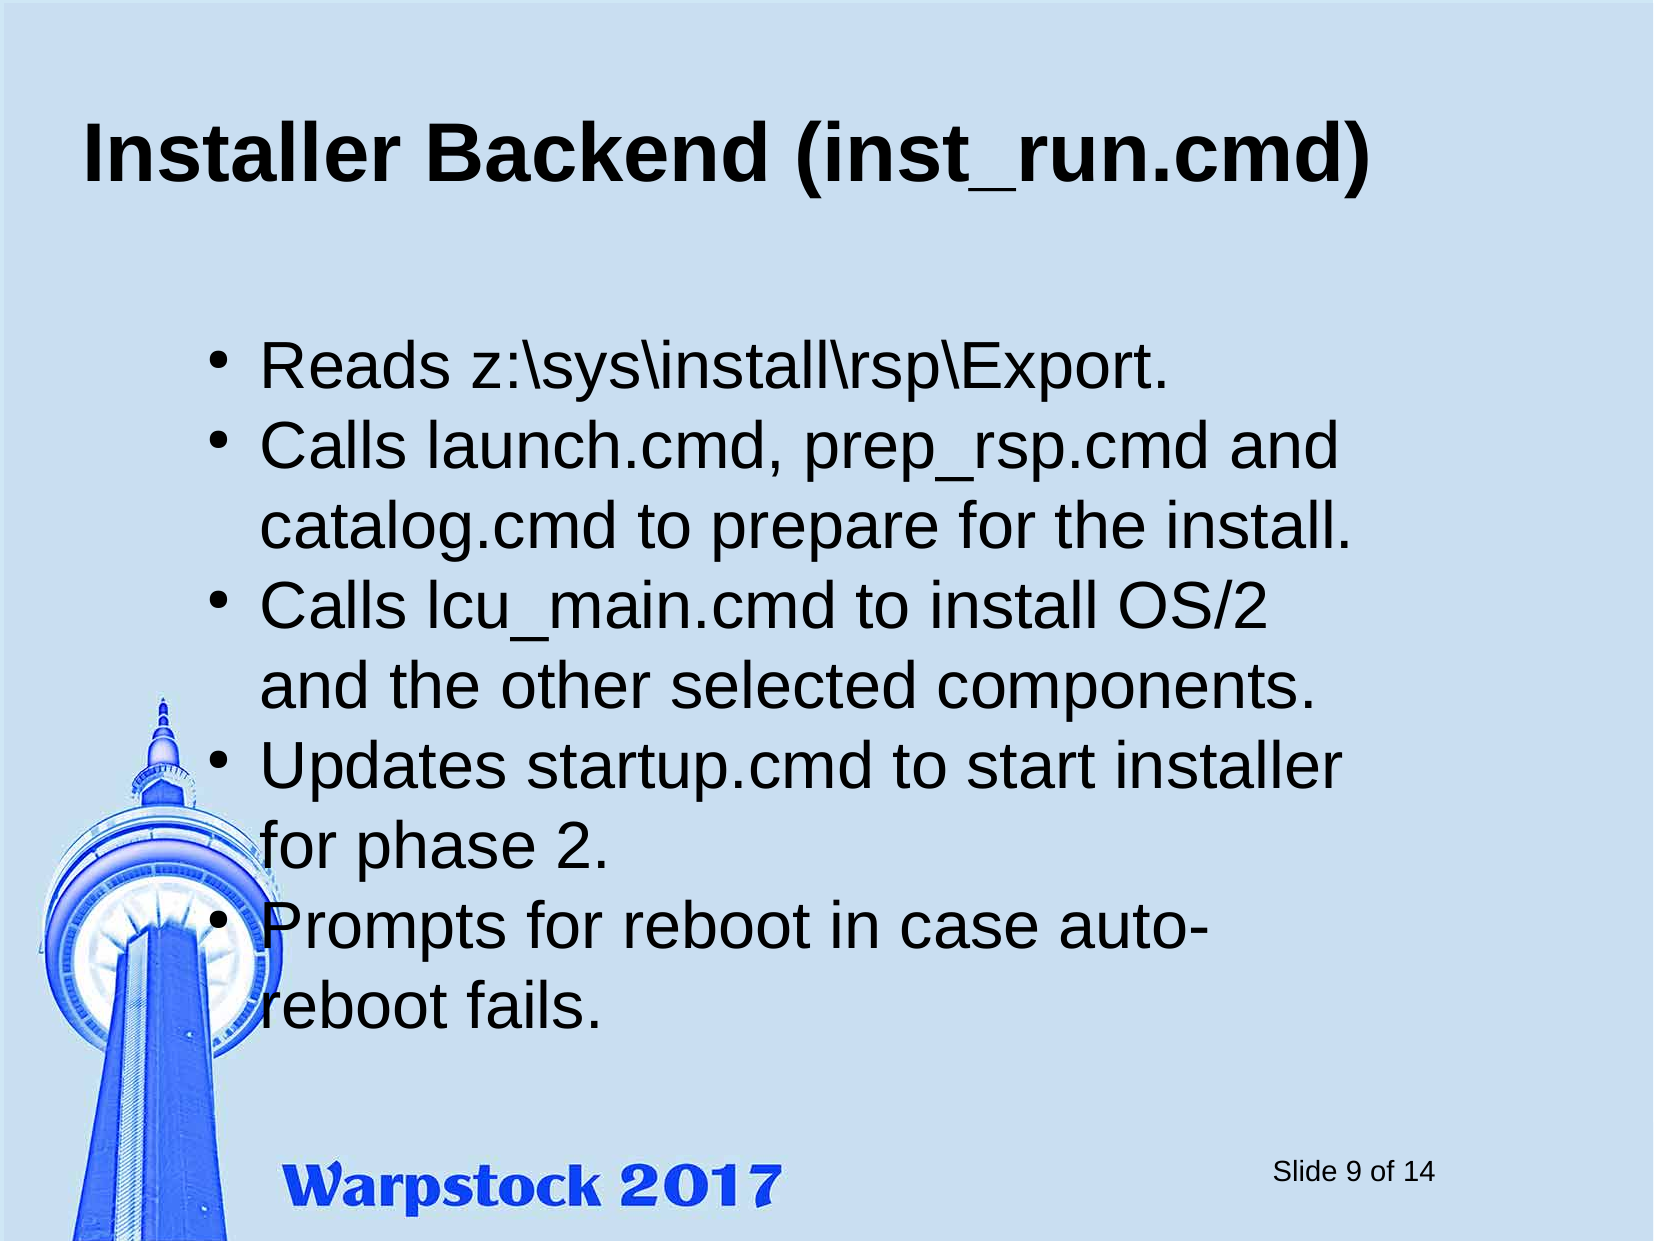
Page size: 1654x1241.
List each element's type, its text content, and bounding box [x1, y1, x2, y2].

text_box Reads z:\sys\install\rsp\Export. Calls launch.cmd, prep_rsp.cmd and catalog.cmd to prepare for the install. Calls lcu_main.cmd to install OS/2 and the other selected components. Updates startup.cmd to start installer for phase 2. Prompts for reboot in case auto-reboot fails. [173, 314, 1414, 924]
title Installer Backend (inst_run.cmd) [82, 49, 1571, 257]
picture [4, 3, 1654, 1241]
